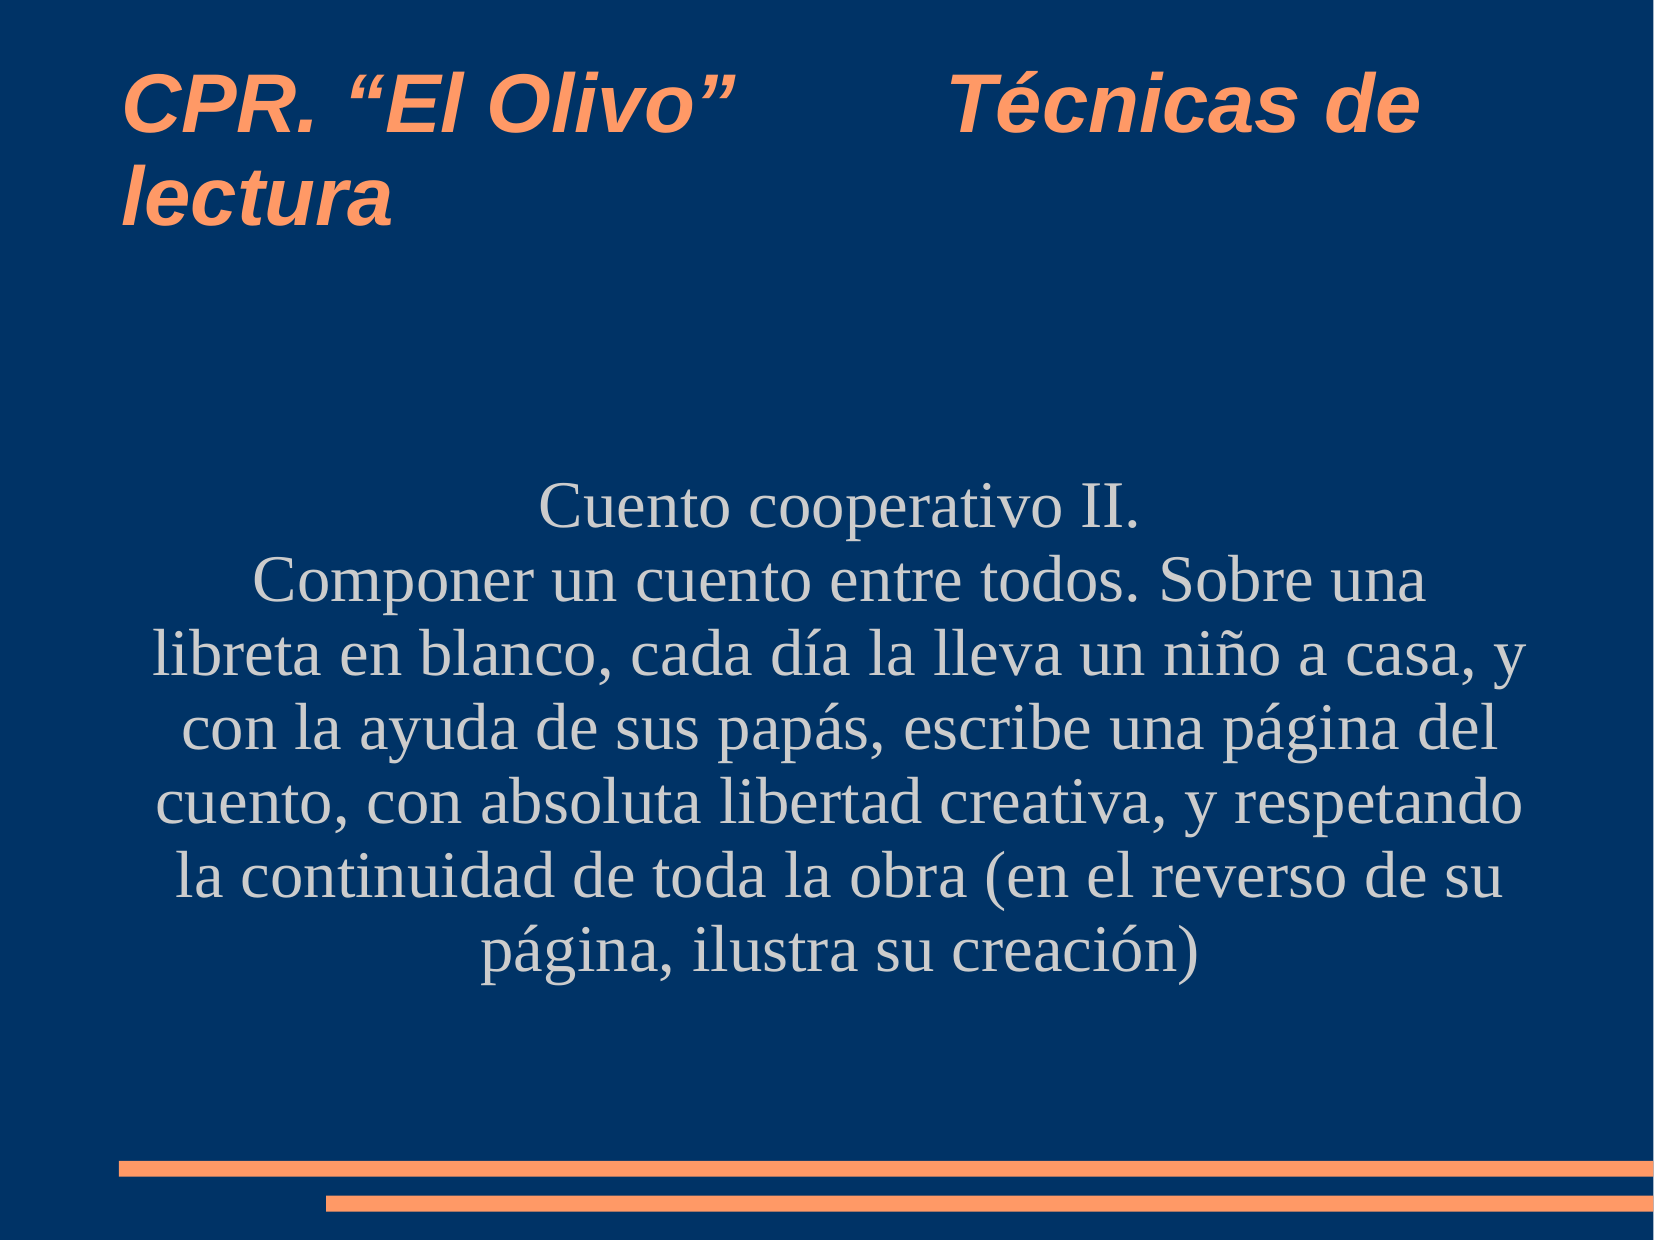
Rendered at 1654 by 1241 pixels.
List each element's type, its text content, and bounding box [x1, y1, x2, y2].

title CPR. “El Olivo” Técnicas de lectura [121, 46, 1534, 254]
subtitle Cuento cooperativo II. Componer un cuento entre todos. Sobre una libreta en blanco, cada día la lleva un niño a casa, y con la ayuda de sus papás, escribe una página del cuento, con absoluta libertad creativa, y respetando la continuidad de toda la obra (en el reverso de su página, ilustra su creación) [121, 322, 1561, 1132]
